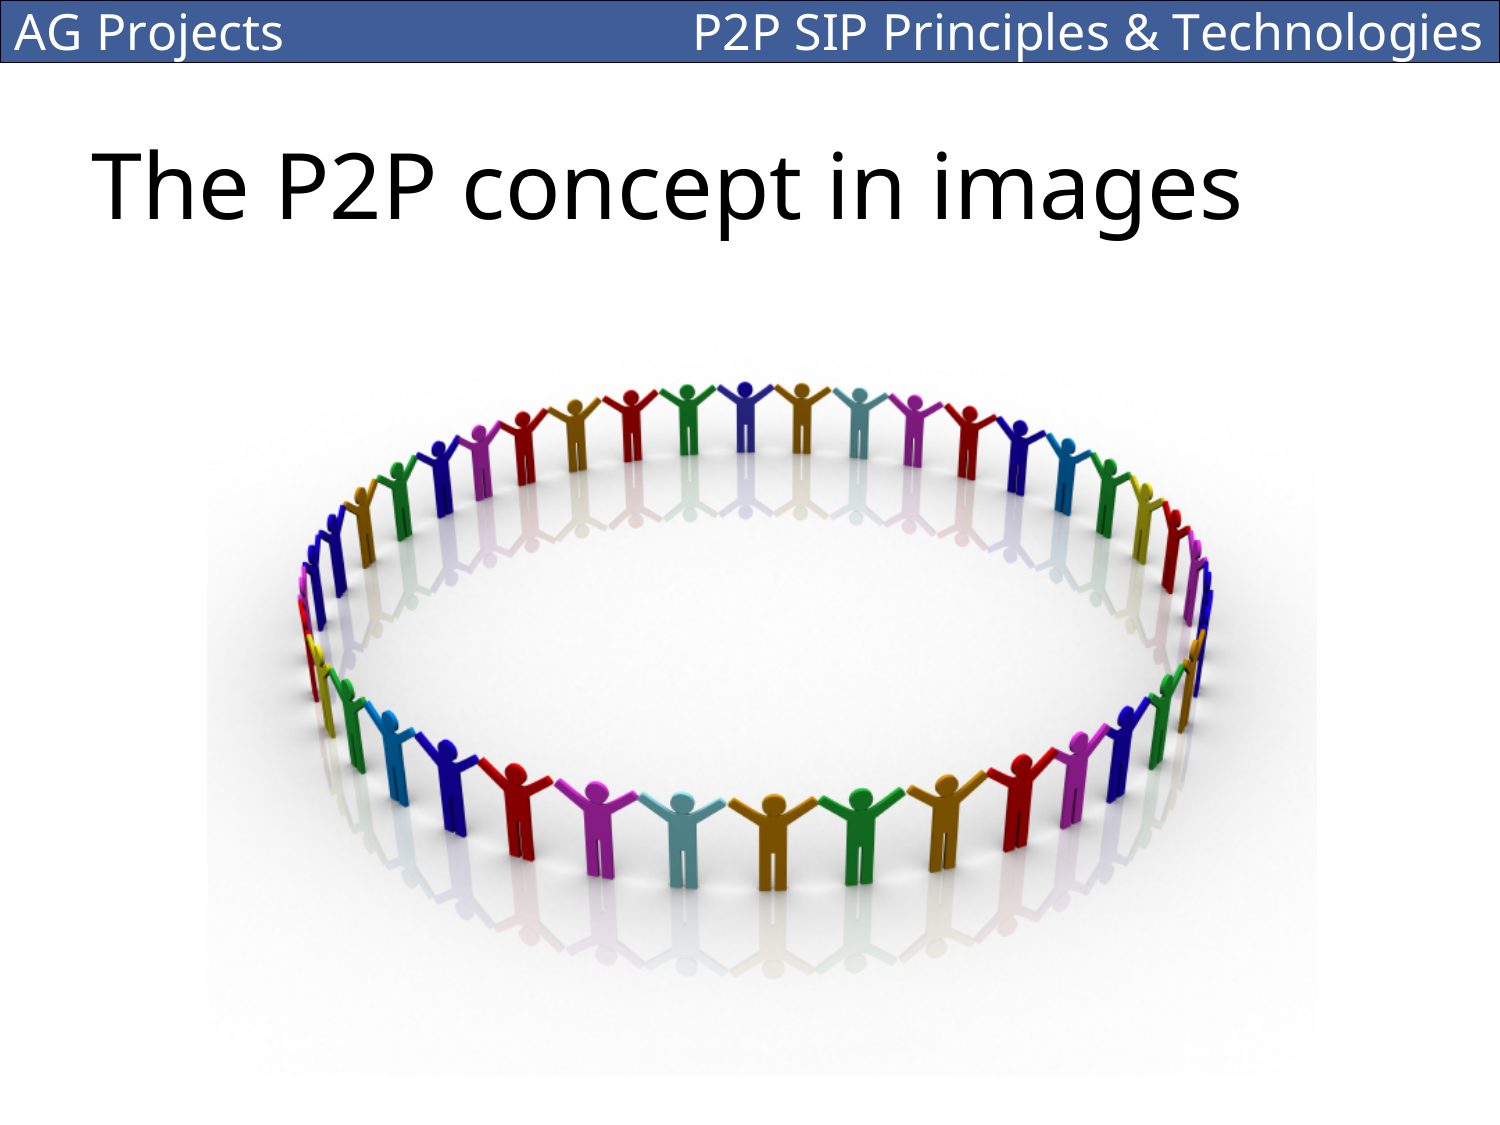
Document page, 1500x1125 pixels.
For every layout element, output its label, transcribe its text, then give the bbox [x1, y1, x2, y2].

picture [207, 243, 1317, 1076]
text_box The P2P concept in images [76, 113, 1447, 244]
